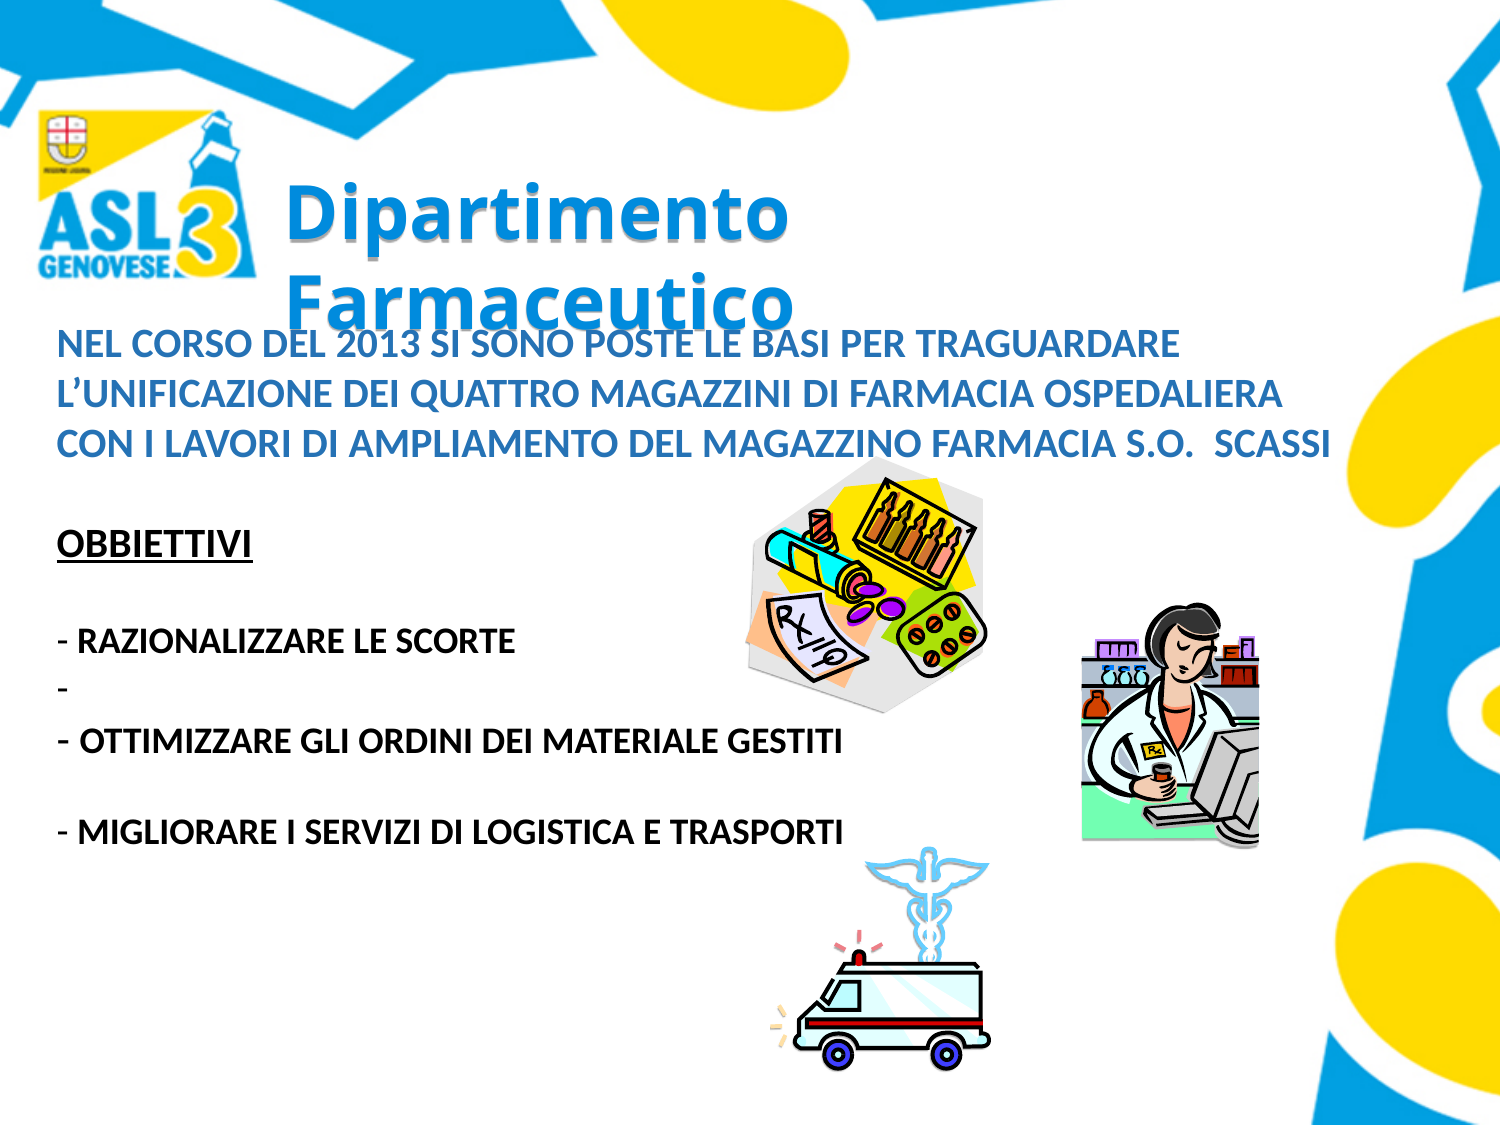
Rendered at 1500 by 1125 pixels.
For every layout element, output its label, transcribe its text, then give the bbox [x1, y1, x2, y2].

text_box NEL CORSO DEL 2013 SI SONO POSTE LE BASI PER TRAGUARDARE L’UNIFICAZIONE DEI QUATTRO MAGAZZINI DI FARMACIA OSPEDALIERA CON I LAVORI DI AMPLIAMENTO DEL MAGAZZINO FARMACIA S.O. SCASSI OBBIETTIVI RAZIONALIZZARE LE SCORTE OTTIMIZZARE GLI ORDINI DEI MATERIALE GESTITI MIGLIORARE I SERVIZI DI LOGISTICA E TRASPORTI [41, 308, 1415, 994]
picture [770, 846, 991, 1071]
picture [1081, 602, 1260, 847]
picture [745, 452, 991, 716]
title Dipartimento Farmaceutico [268, 157, 1331, 274]
